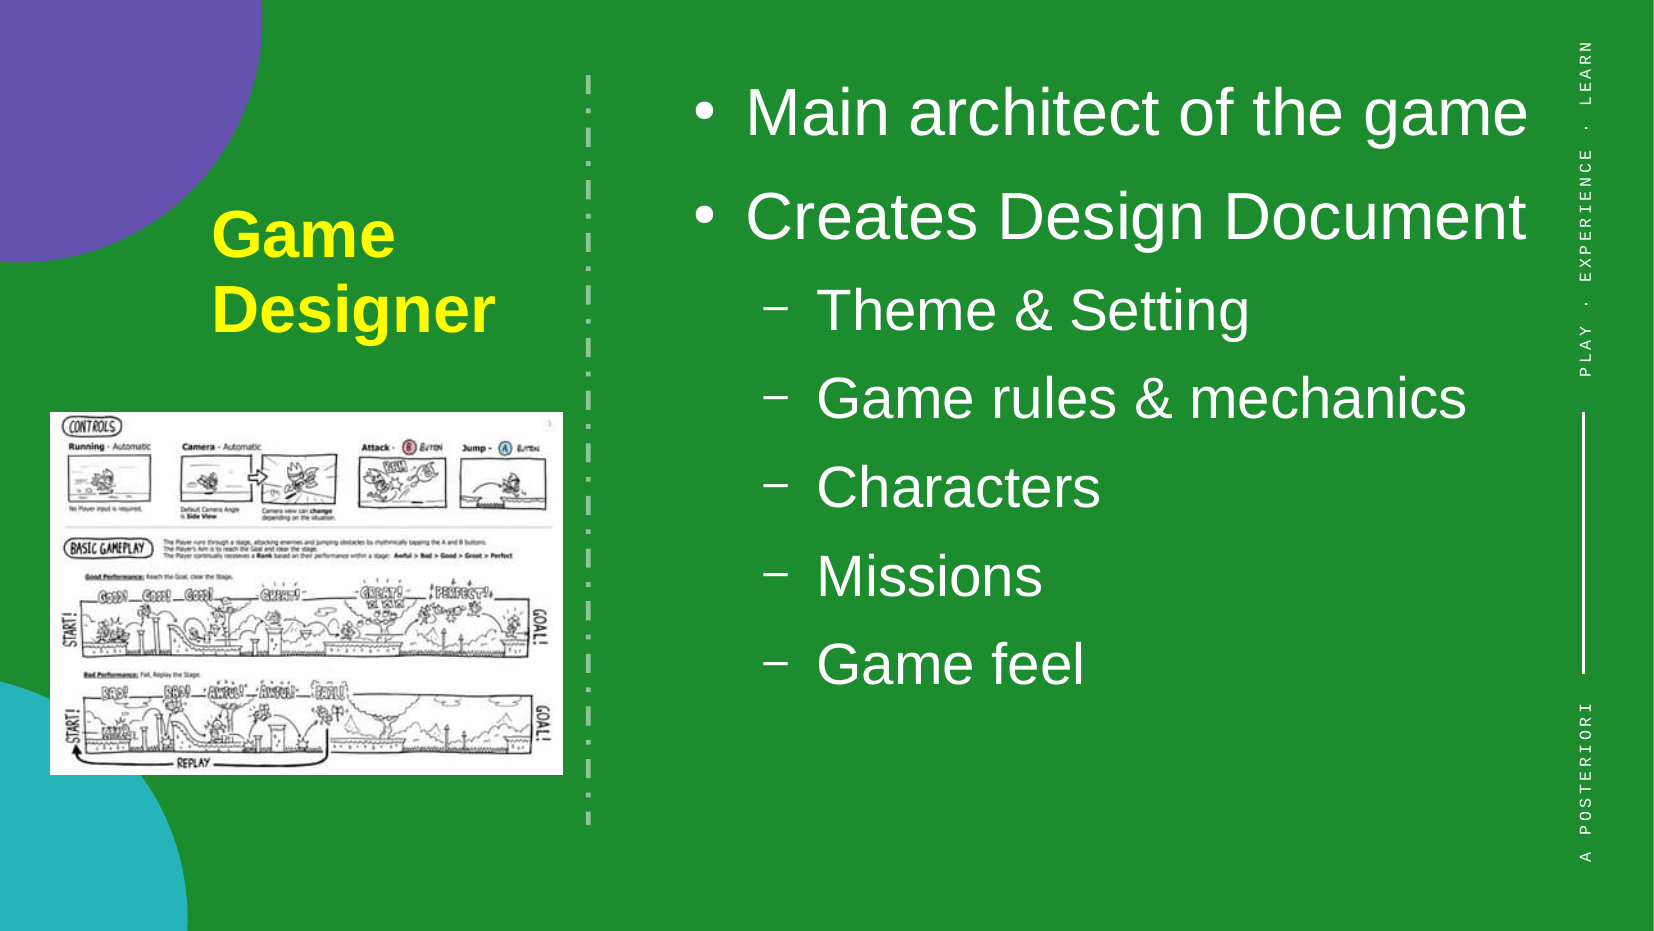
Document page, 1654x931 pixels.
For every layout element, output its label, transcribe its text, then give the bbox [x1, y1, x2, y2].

picture [50, 412, 563, 776]
title Game Designer [211, 194, 624, 350]
list Main architect of the game Creates Design Document Theme & Setting Game rules & mechanics Characters Missions Game feel [675, 75, 1538, 826]
